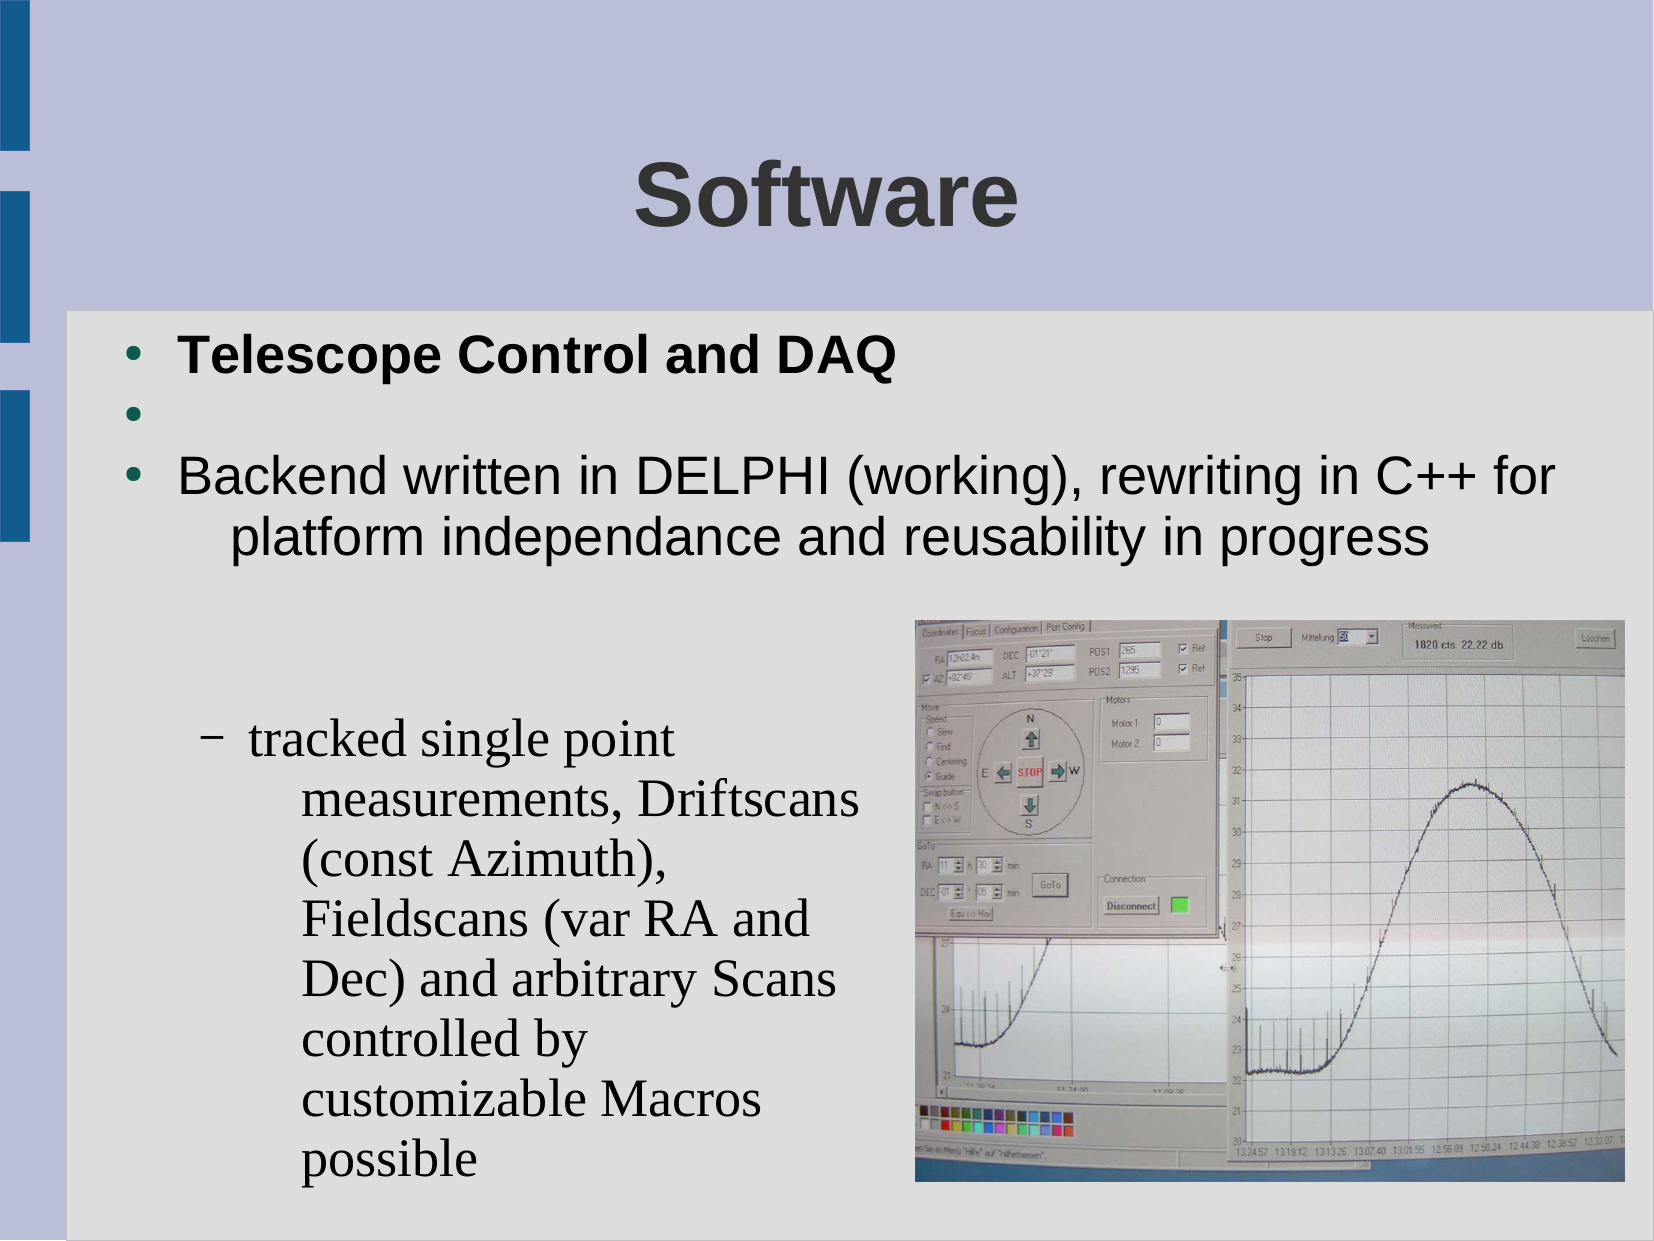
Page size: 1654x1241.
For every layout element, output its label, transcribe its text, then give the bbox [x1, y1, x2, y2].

title Software [121, 91, 1534, 299]
text_box tracked single point measurements, Driftscans (const Azimuth), Fieldscans (var RA and Dec) and arbitrary Scans controlled by customizable Macros possible [88, 708, 886, 1072]
picture [915, 620, 1625, 1182]
list Telescope Control and DAQ Backend written in DELPHI (working), rewriting in C++ for platform independance and reusability in progress [88, 324, 1595, 621]
